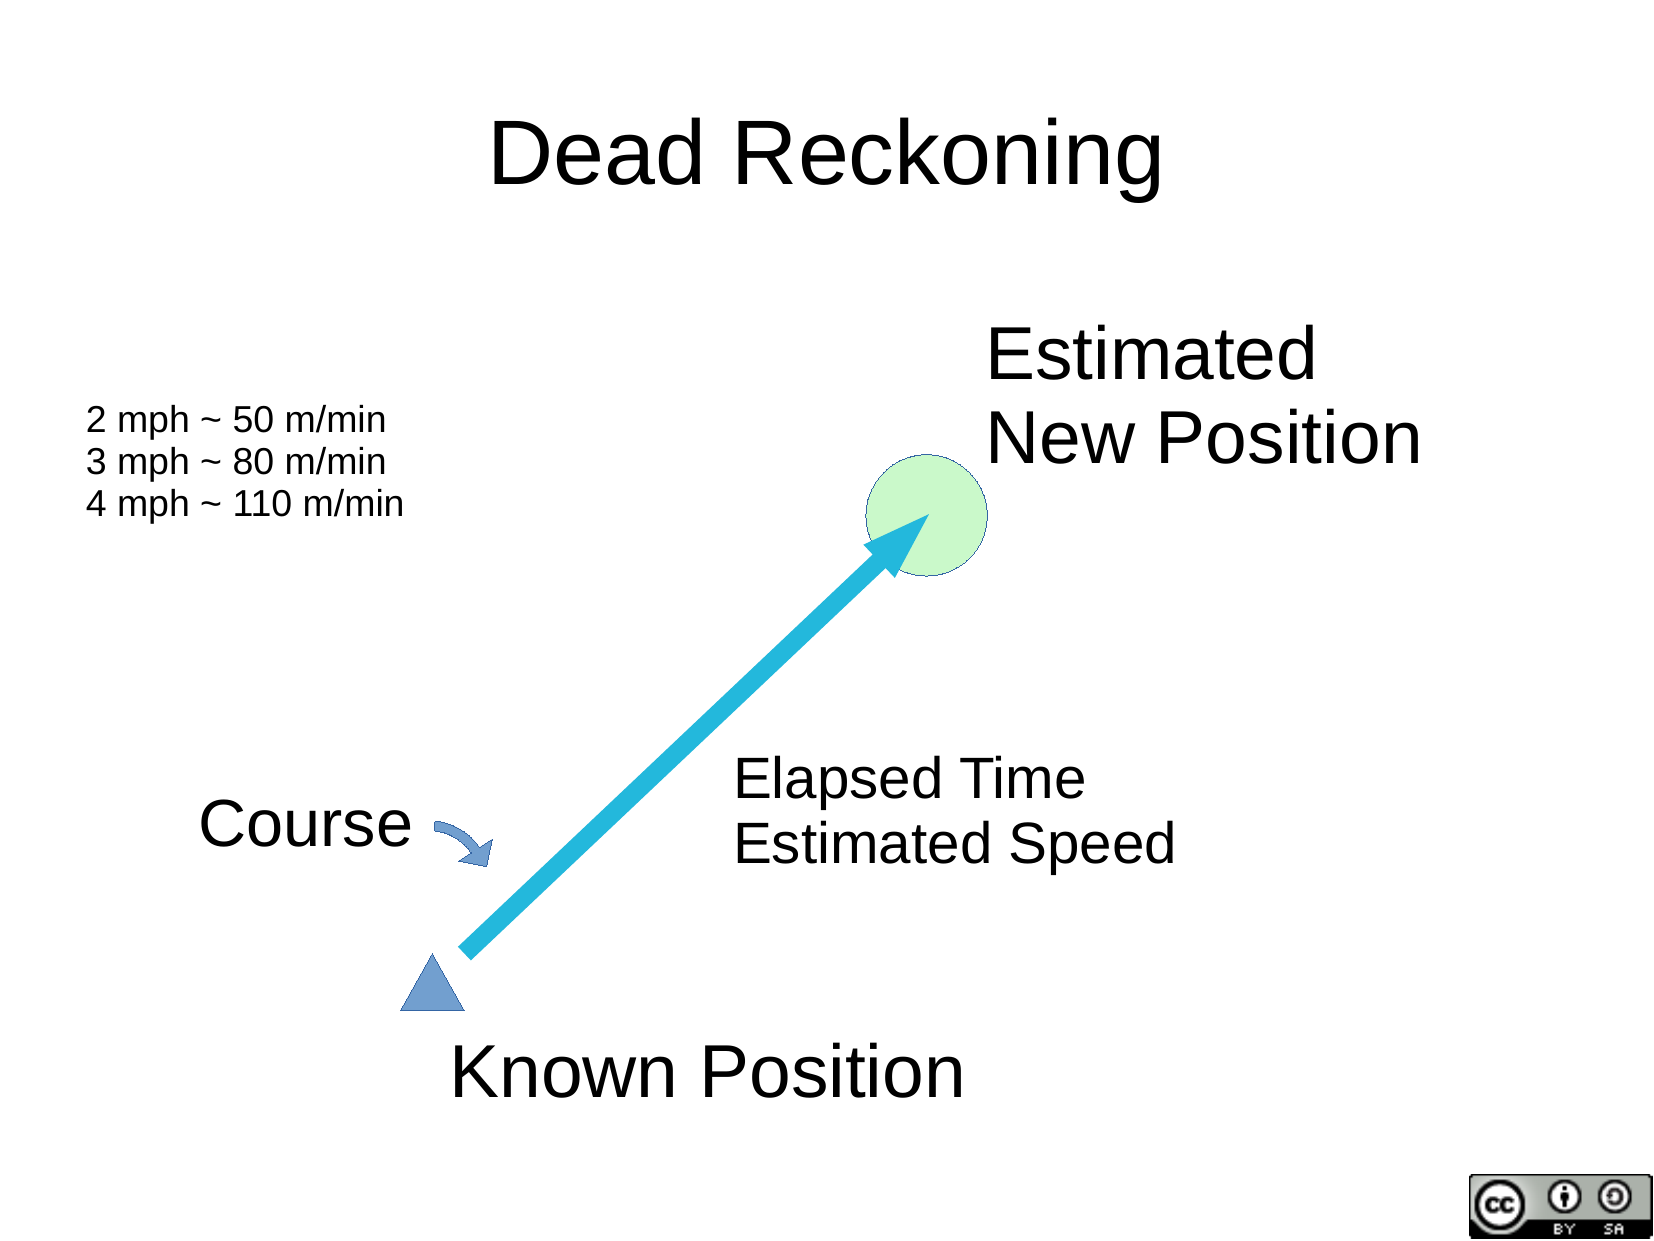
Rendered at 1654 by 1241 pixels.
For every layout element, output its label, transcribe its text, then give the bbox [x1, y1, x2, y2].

text_box Estimated New Position [970, 303, 1439, 487]
picture [1469, 1174, 1653, 1239]
text_box [865, 454, 988, 577]
text_box Course [183, 778, 430, 869]
text_box Known Position [434, 1022, 982, 1122]
text_box 2 mph ~ 50 m/min 3 mph ~ 80 m/min 4 mph ~ 110 m/min [70, 391, 420, 533]
title Dead Reckoning [82, 49, 1571, 257]
text_box [434, 821, 493, 867]
text_box [400, 953, 465, 1011]
text_box Elapsed Time Estimated Speed [718, 738, 1193, 884]
